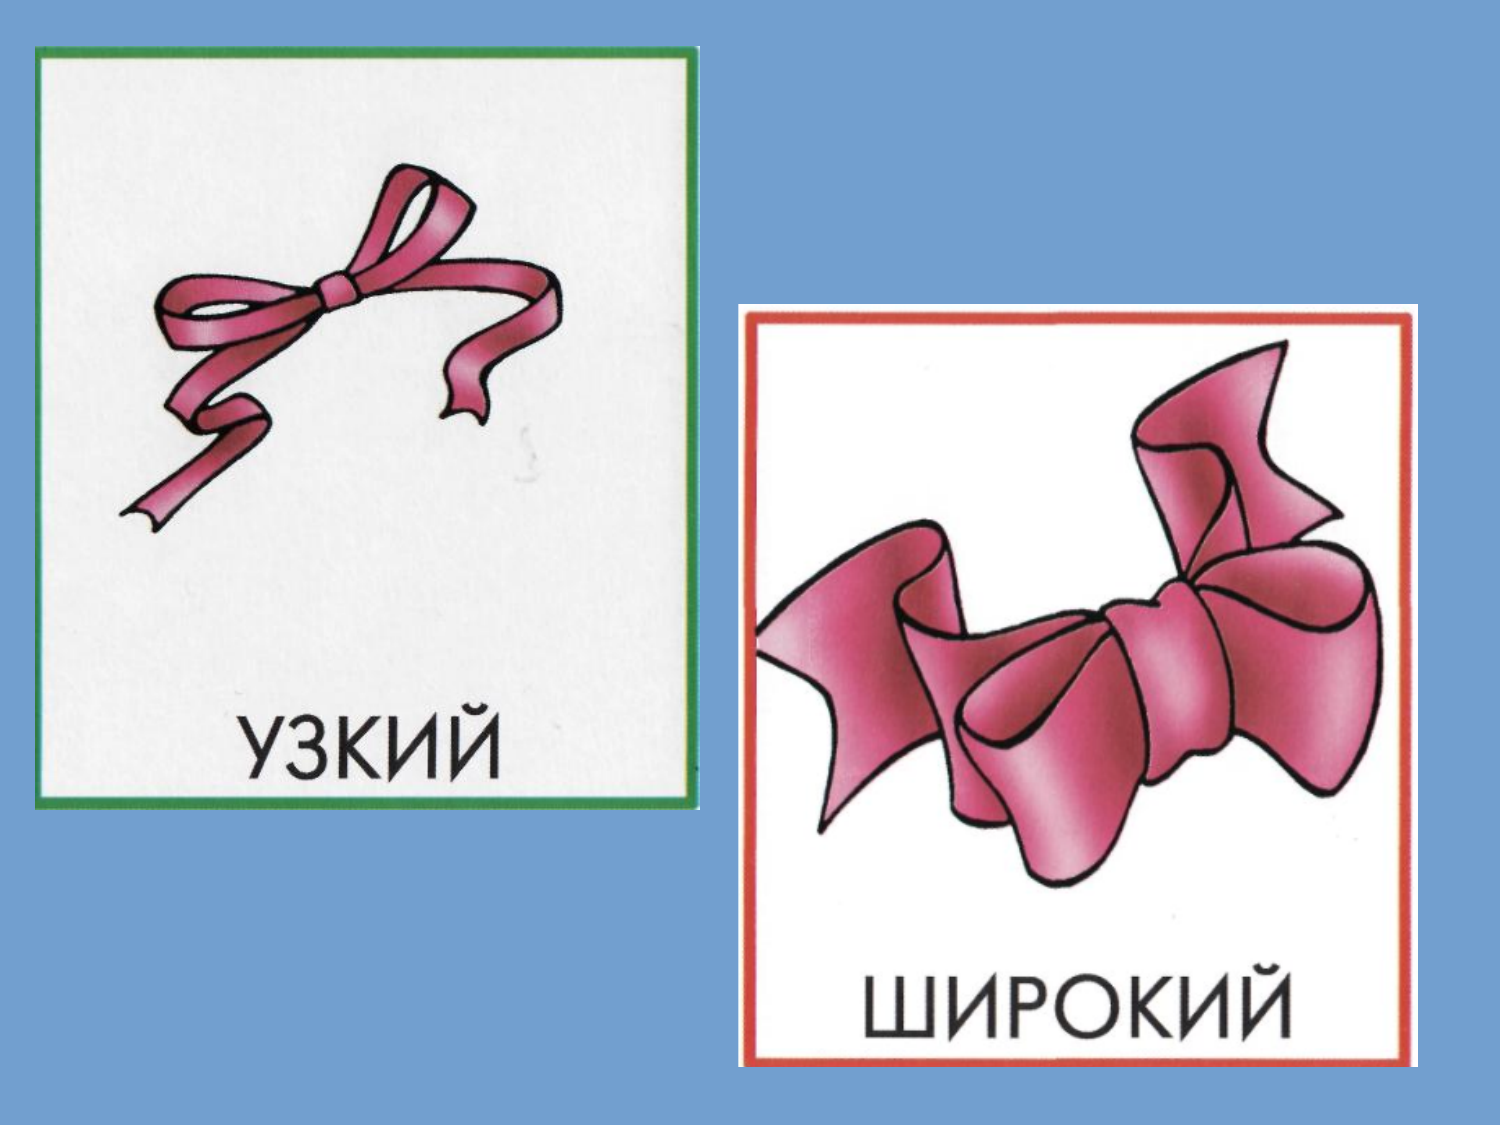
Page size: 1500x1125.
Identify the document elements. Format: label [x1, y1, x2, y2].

picture [23, 46, 700, 810]
picture [738, 304, 1418, 1067]
